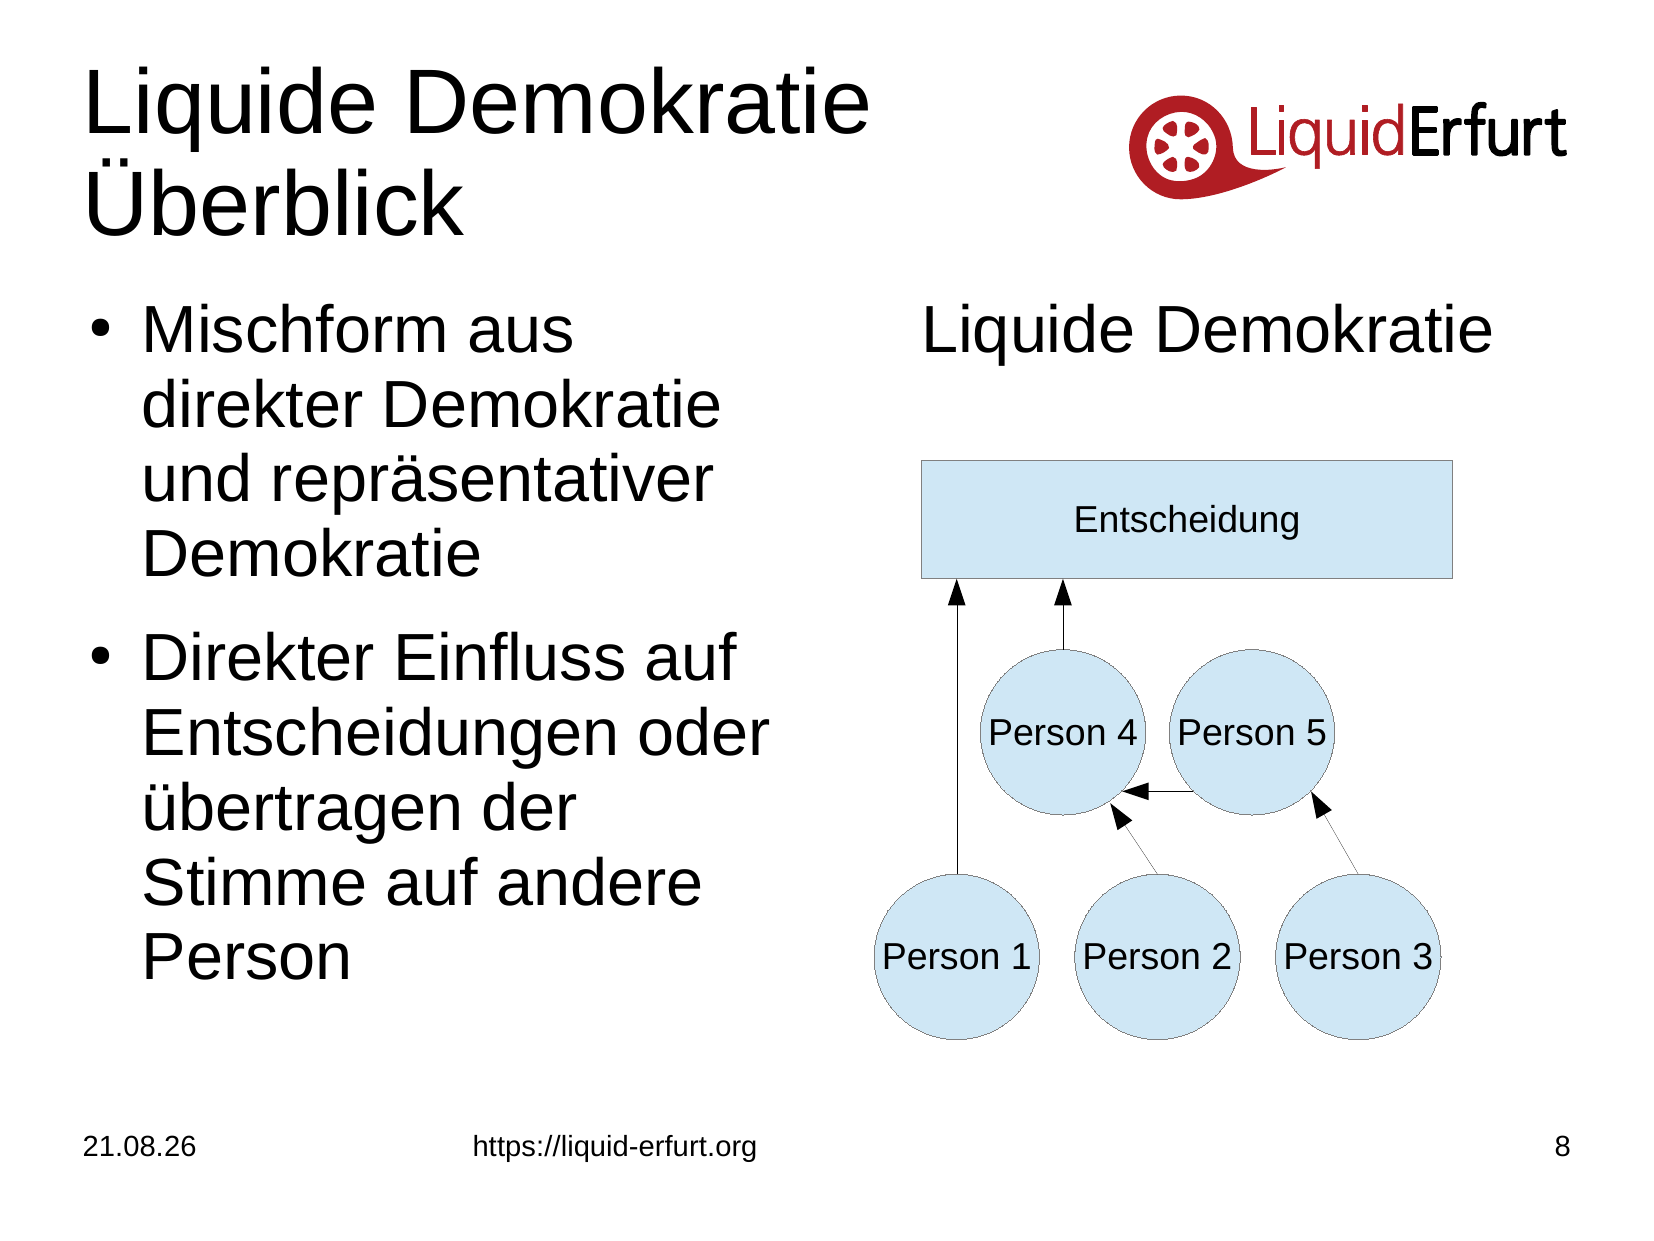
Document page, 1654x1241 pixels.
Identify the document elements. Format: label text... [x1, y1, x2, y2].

list Liquide Demokratie [850, 291, 1595, 1111]
title Liquide Demokratie Überblick [82, 49, 1571, 257]
list Mischform aus direkter Demokratie und repräsentativer Demokratie Direkter Einfluss auf Entscheidungen oder übertragen der Stimme auf andere Person [70, 291, 815, 1111]
